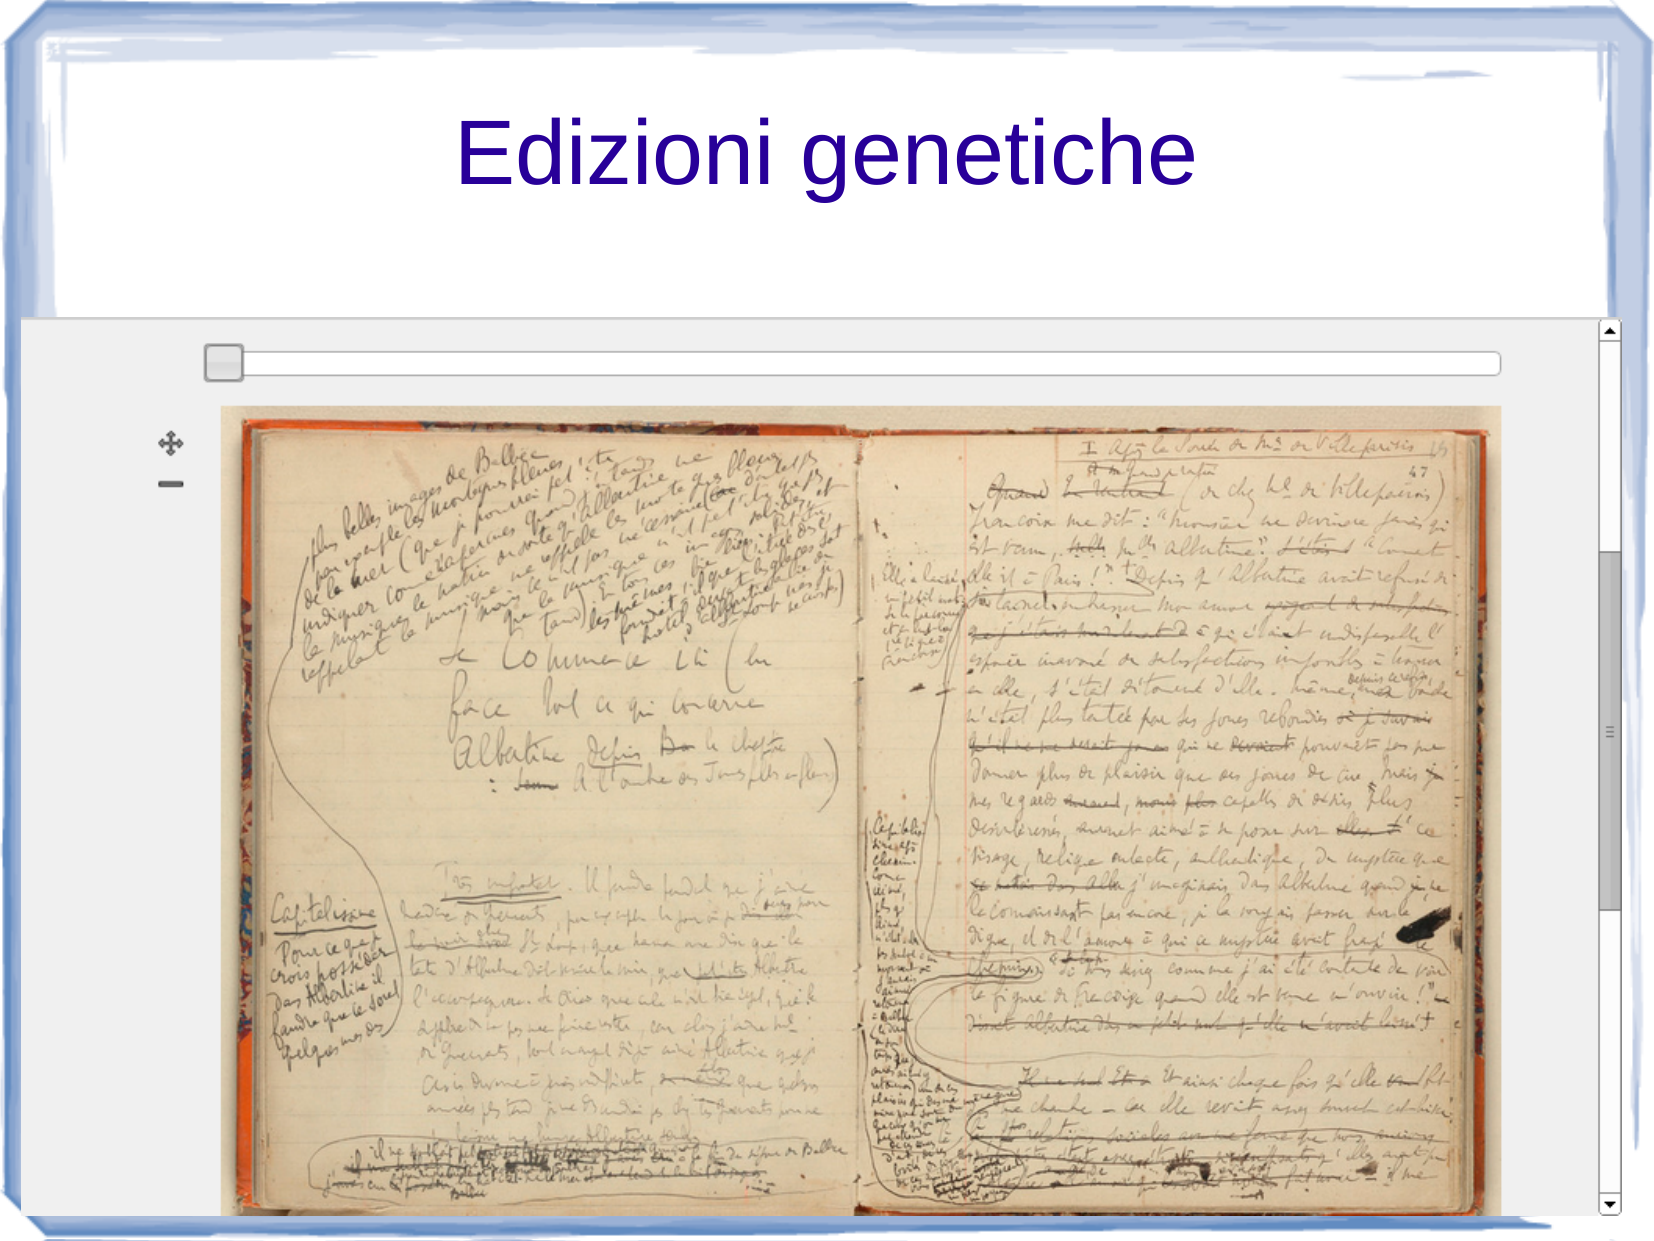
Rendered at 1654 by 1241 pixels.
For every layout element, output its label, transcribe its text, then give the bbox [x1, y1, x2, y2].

title Edizioni genetiche [82, 49, 1571, 257]
picture [0, 0, 1654, 1241]
